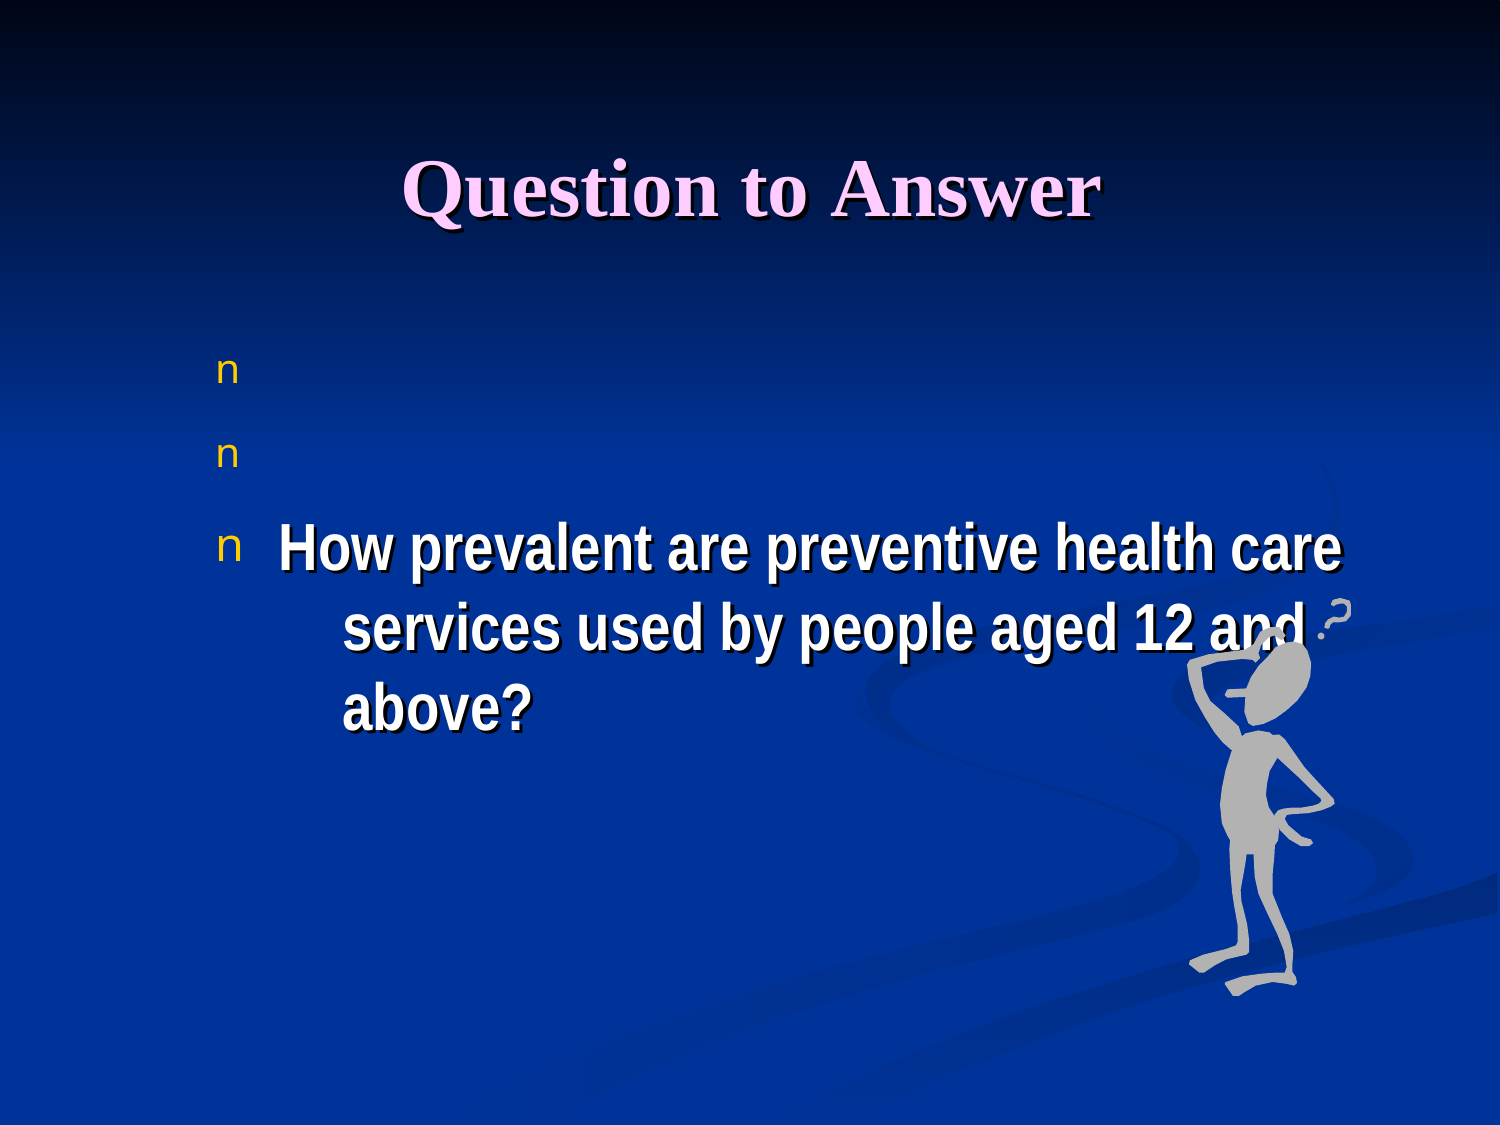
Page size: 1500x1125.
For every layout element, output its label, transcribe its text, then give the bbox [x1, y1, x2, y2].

list How prevalent are preventive health care services used by people aged 12 and above? [200, 324, 1425, 1004]
title Question to Answer [76, 113, 1427, 254]
picture [1187, 597, 1351, 996]
